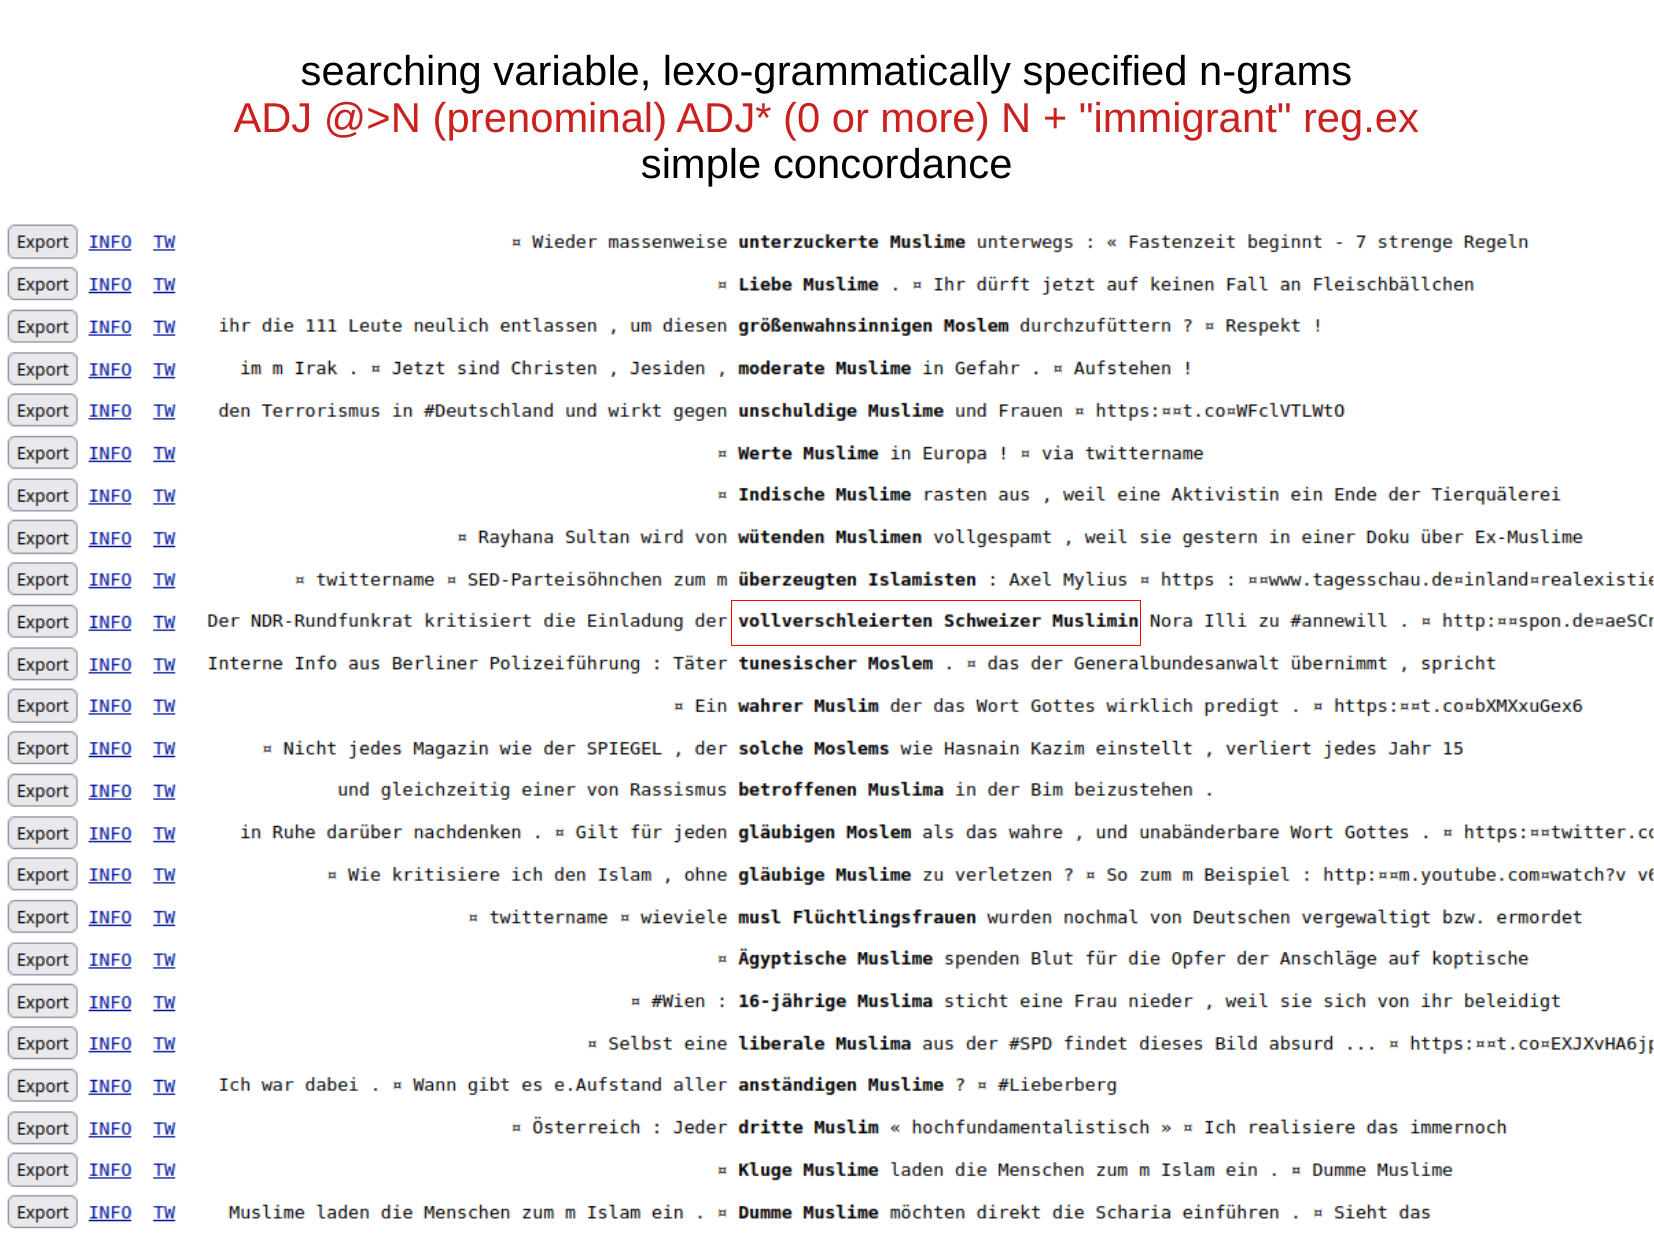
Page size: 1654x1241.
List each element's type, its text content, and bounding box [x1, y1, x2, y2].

picture [1, 222, 1654, 1231]
title searching variable, lexo-grammatically specified n-grams ADJ @>N (prenominal) ADJ* (0 or more) N + "immigrant" reg.ex simple concordance [82, 13, 1571, 222]
text_box [731, 600, 1141, 646]
